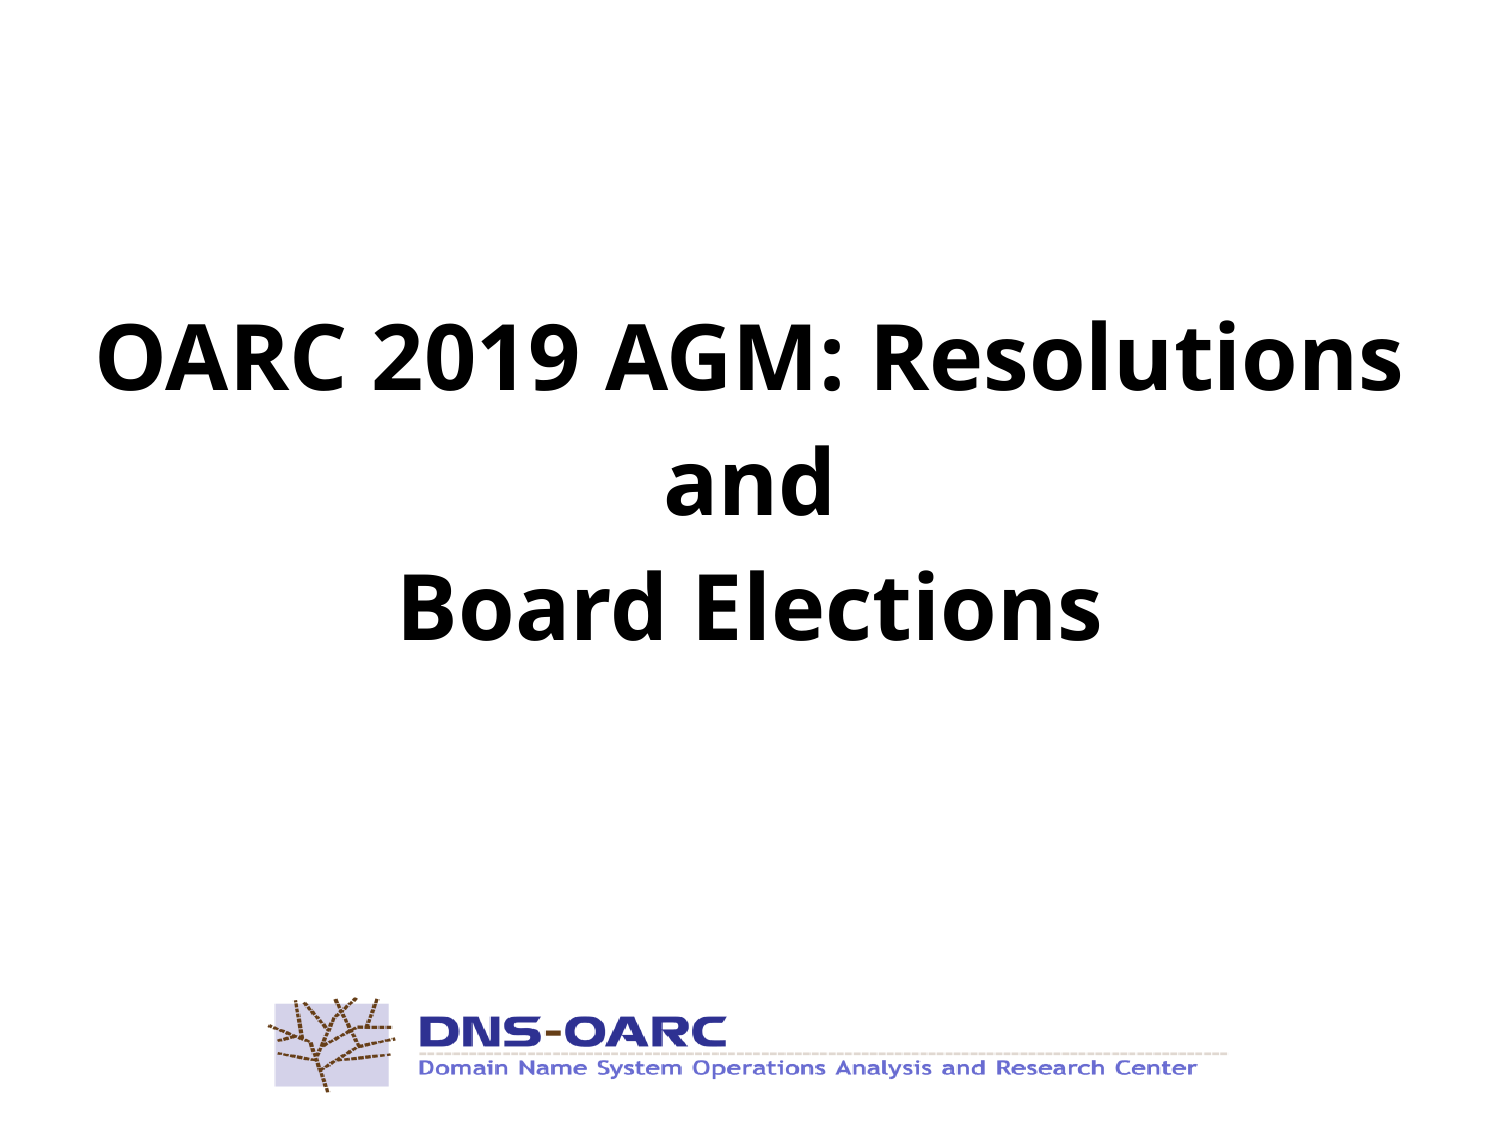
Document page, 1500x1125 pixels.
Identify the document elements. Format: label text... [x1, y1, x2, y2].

subtitle OARC 2019 AGM: Resolutions and Board Elections [75, 44, 1425, 916]
picture [214, 991, 1259, 1099]
